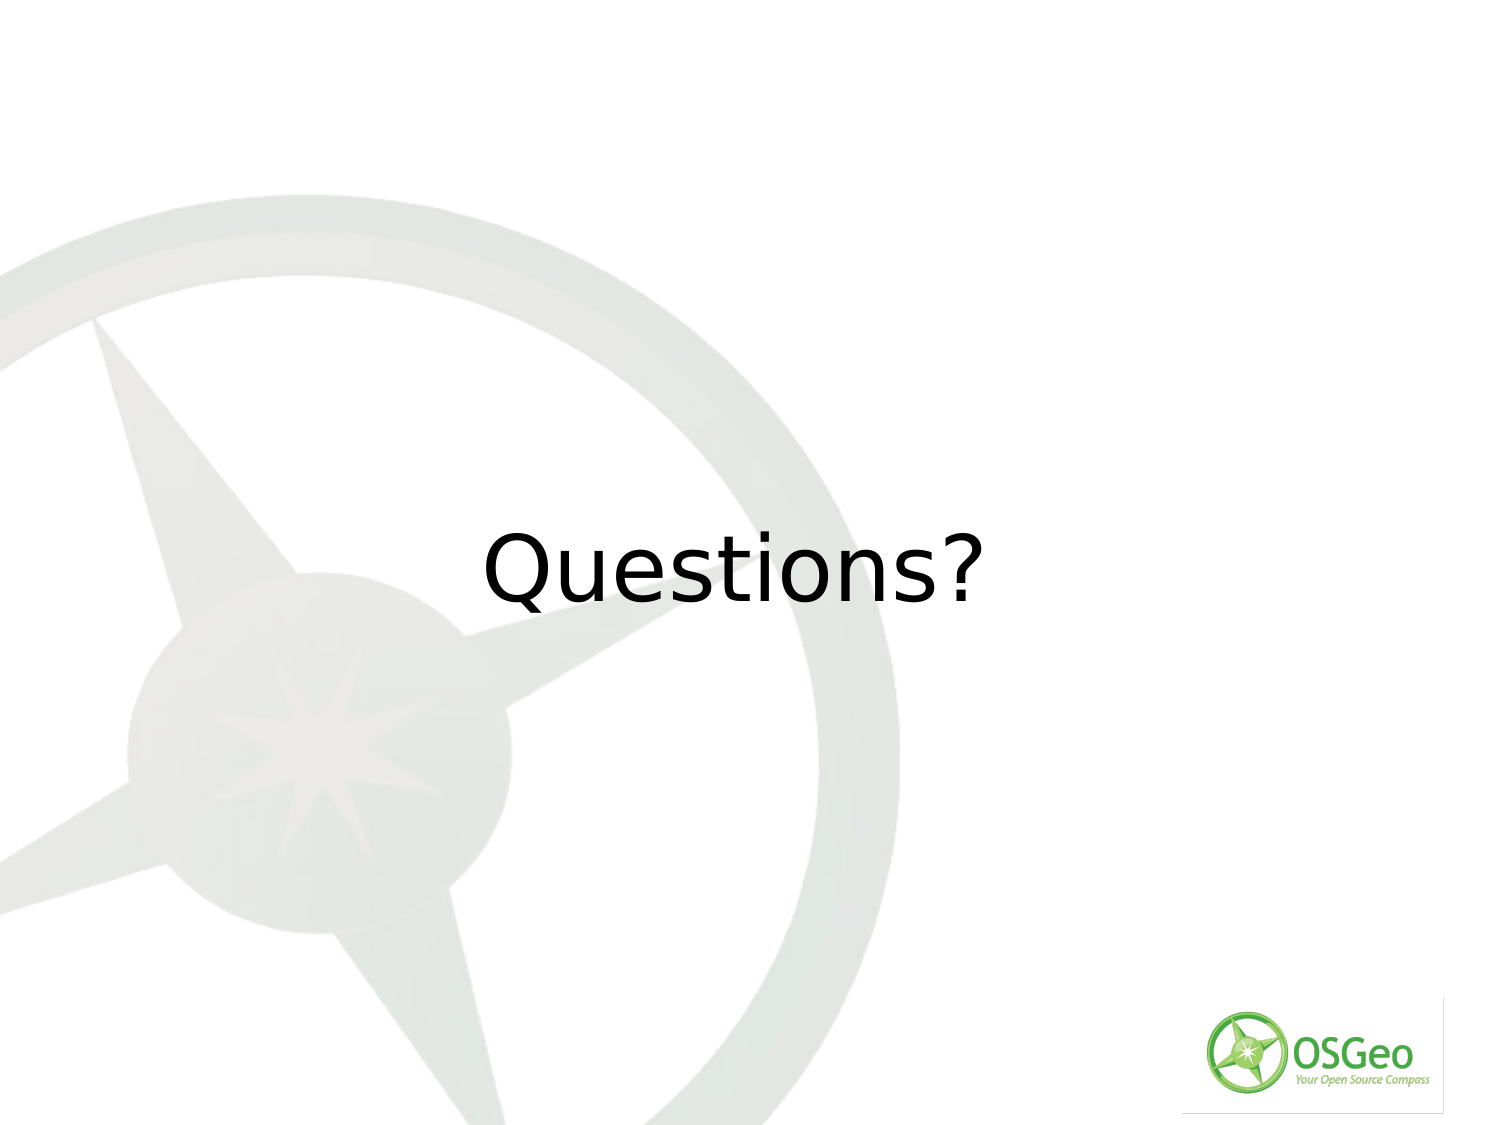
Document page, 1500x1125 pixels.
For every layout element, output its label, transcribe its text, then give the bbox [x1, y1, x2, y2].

picture [1181, 996, 1444, 1114]
text_box Questions? [74, 517, 1425, 623]
picture [0, 174, 976, 1125]
